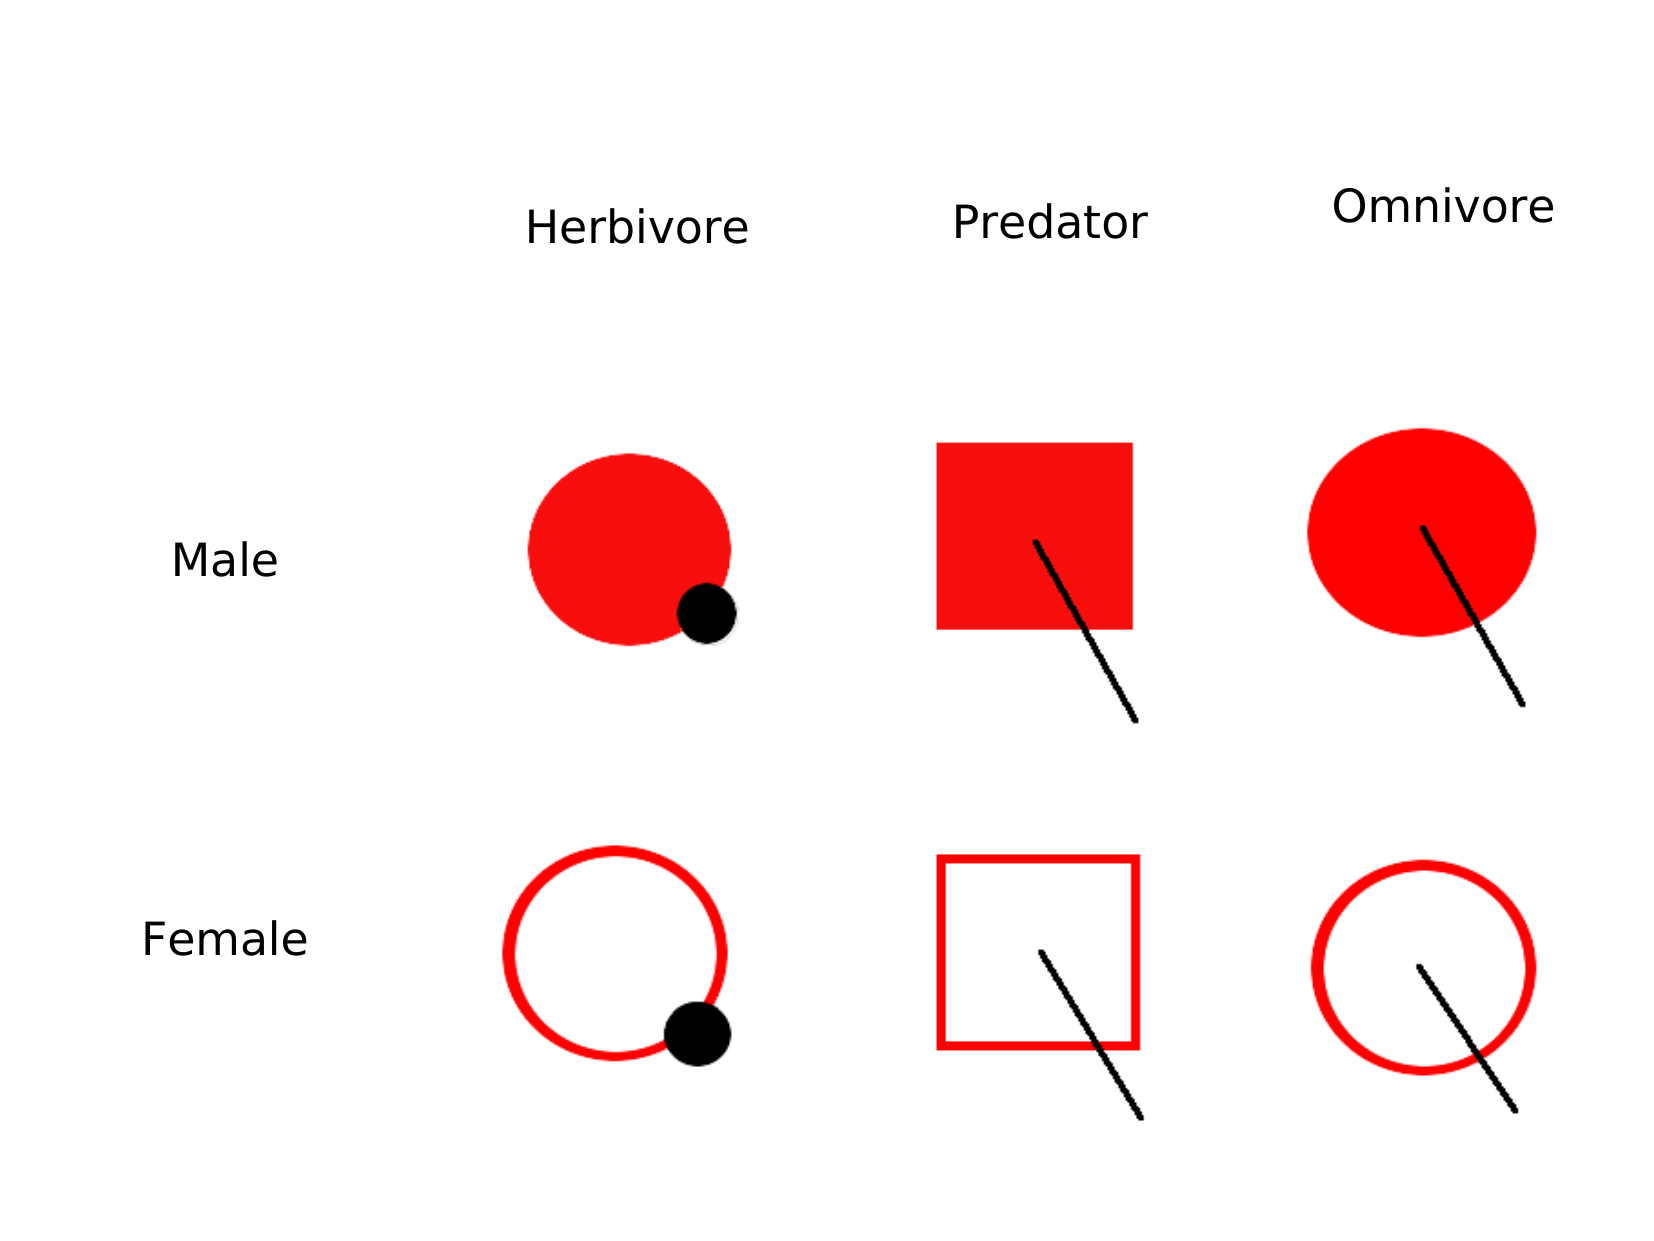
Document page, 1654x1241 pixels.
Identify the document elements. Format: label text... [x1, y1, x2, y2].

title Predator [862, 145, 1238, 301]
title Herbivore [450, 150, 826, 305]
title Female [37, 862, 413, 1018]
title Male [37, 482, 413, 638]
text_box Omnivore [1312, 150, 1576, 263]
picture [450, 337, 1613, 1201]
